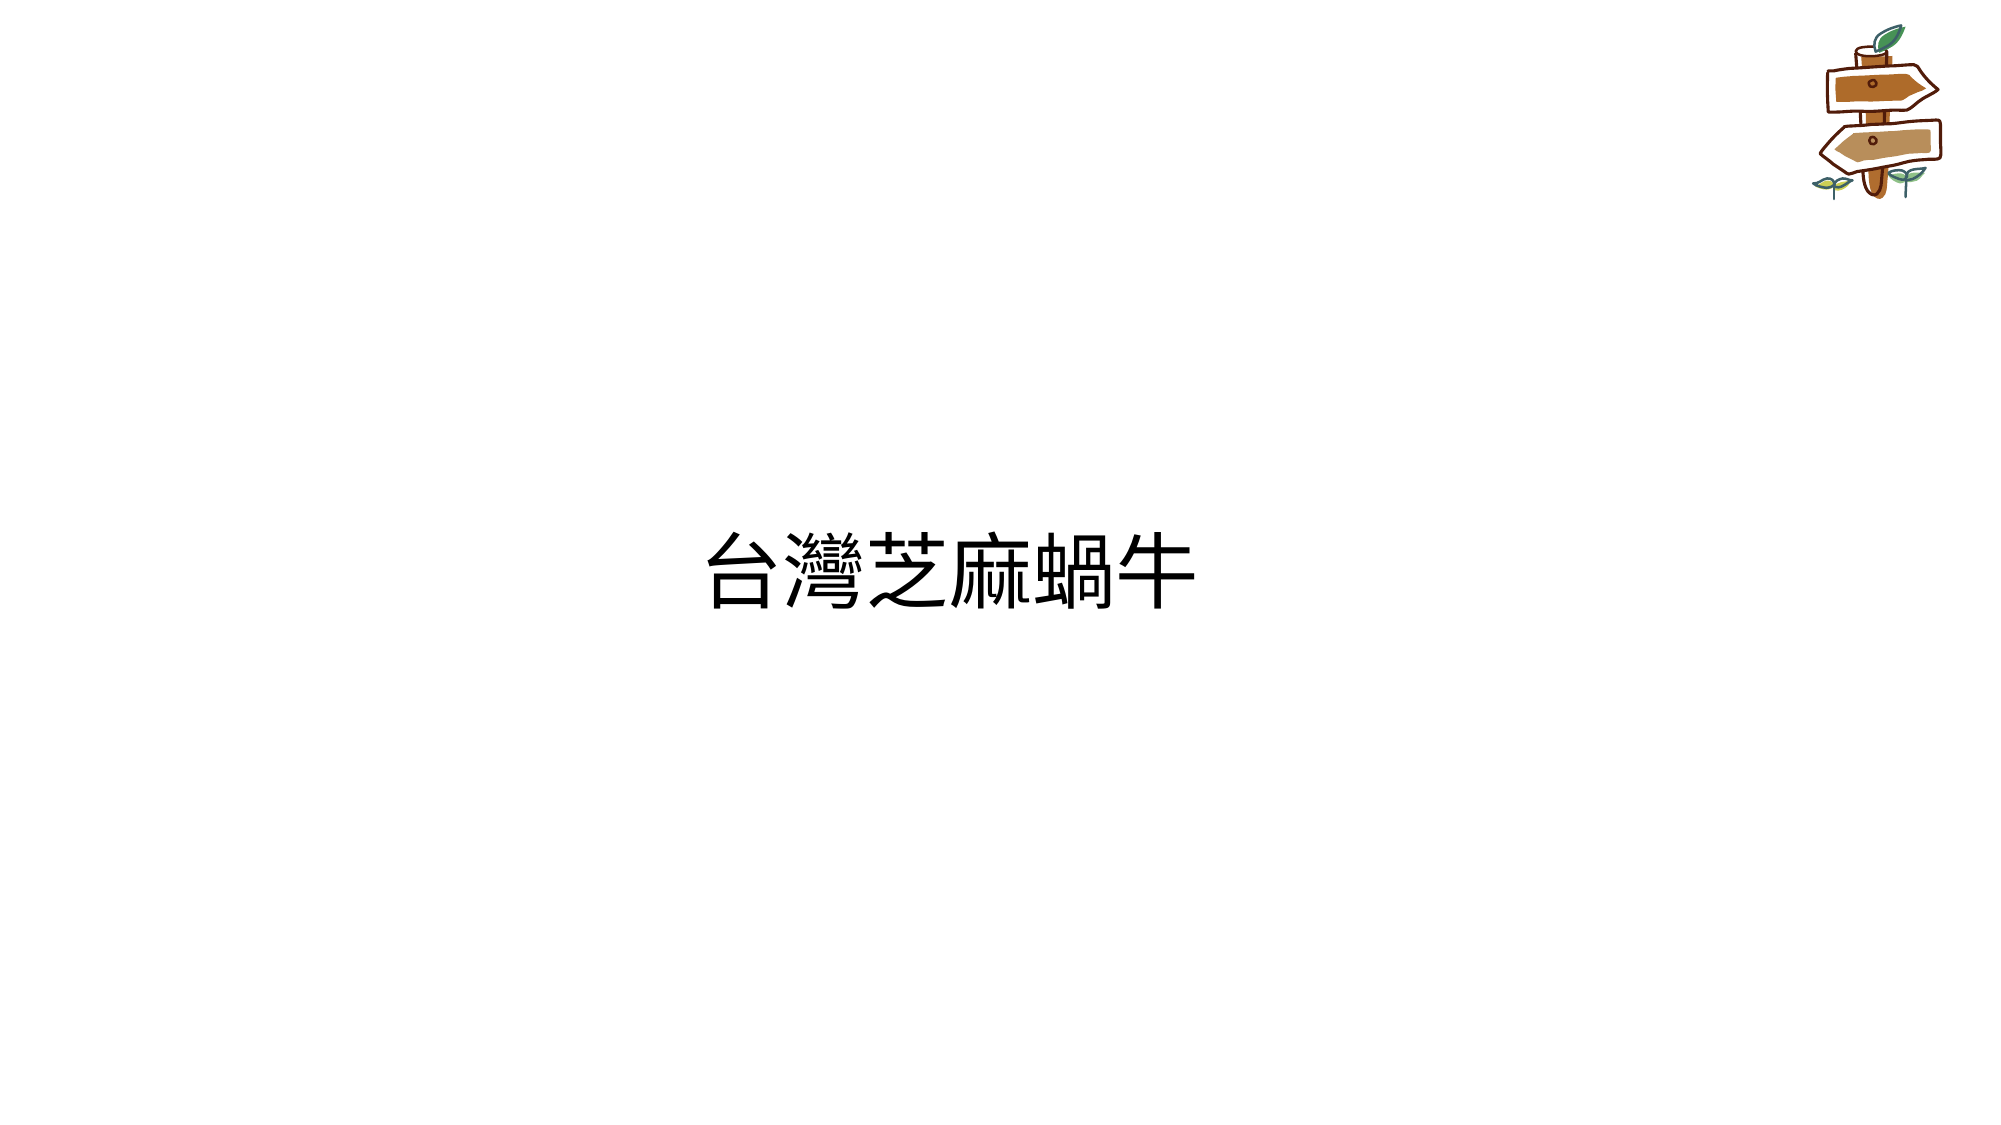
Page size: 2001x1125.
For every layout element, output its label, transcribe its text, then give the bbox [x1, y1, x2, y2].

picture [1811, 24, 1944, 201]
text_box 台灣芝麻蝸牛 [684, 512, 1474, 730]
